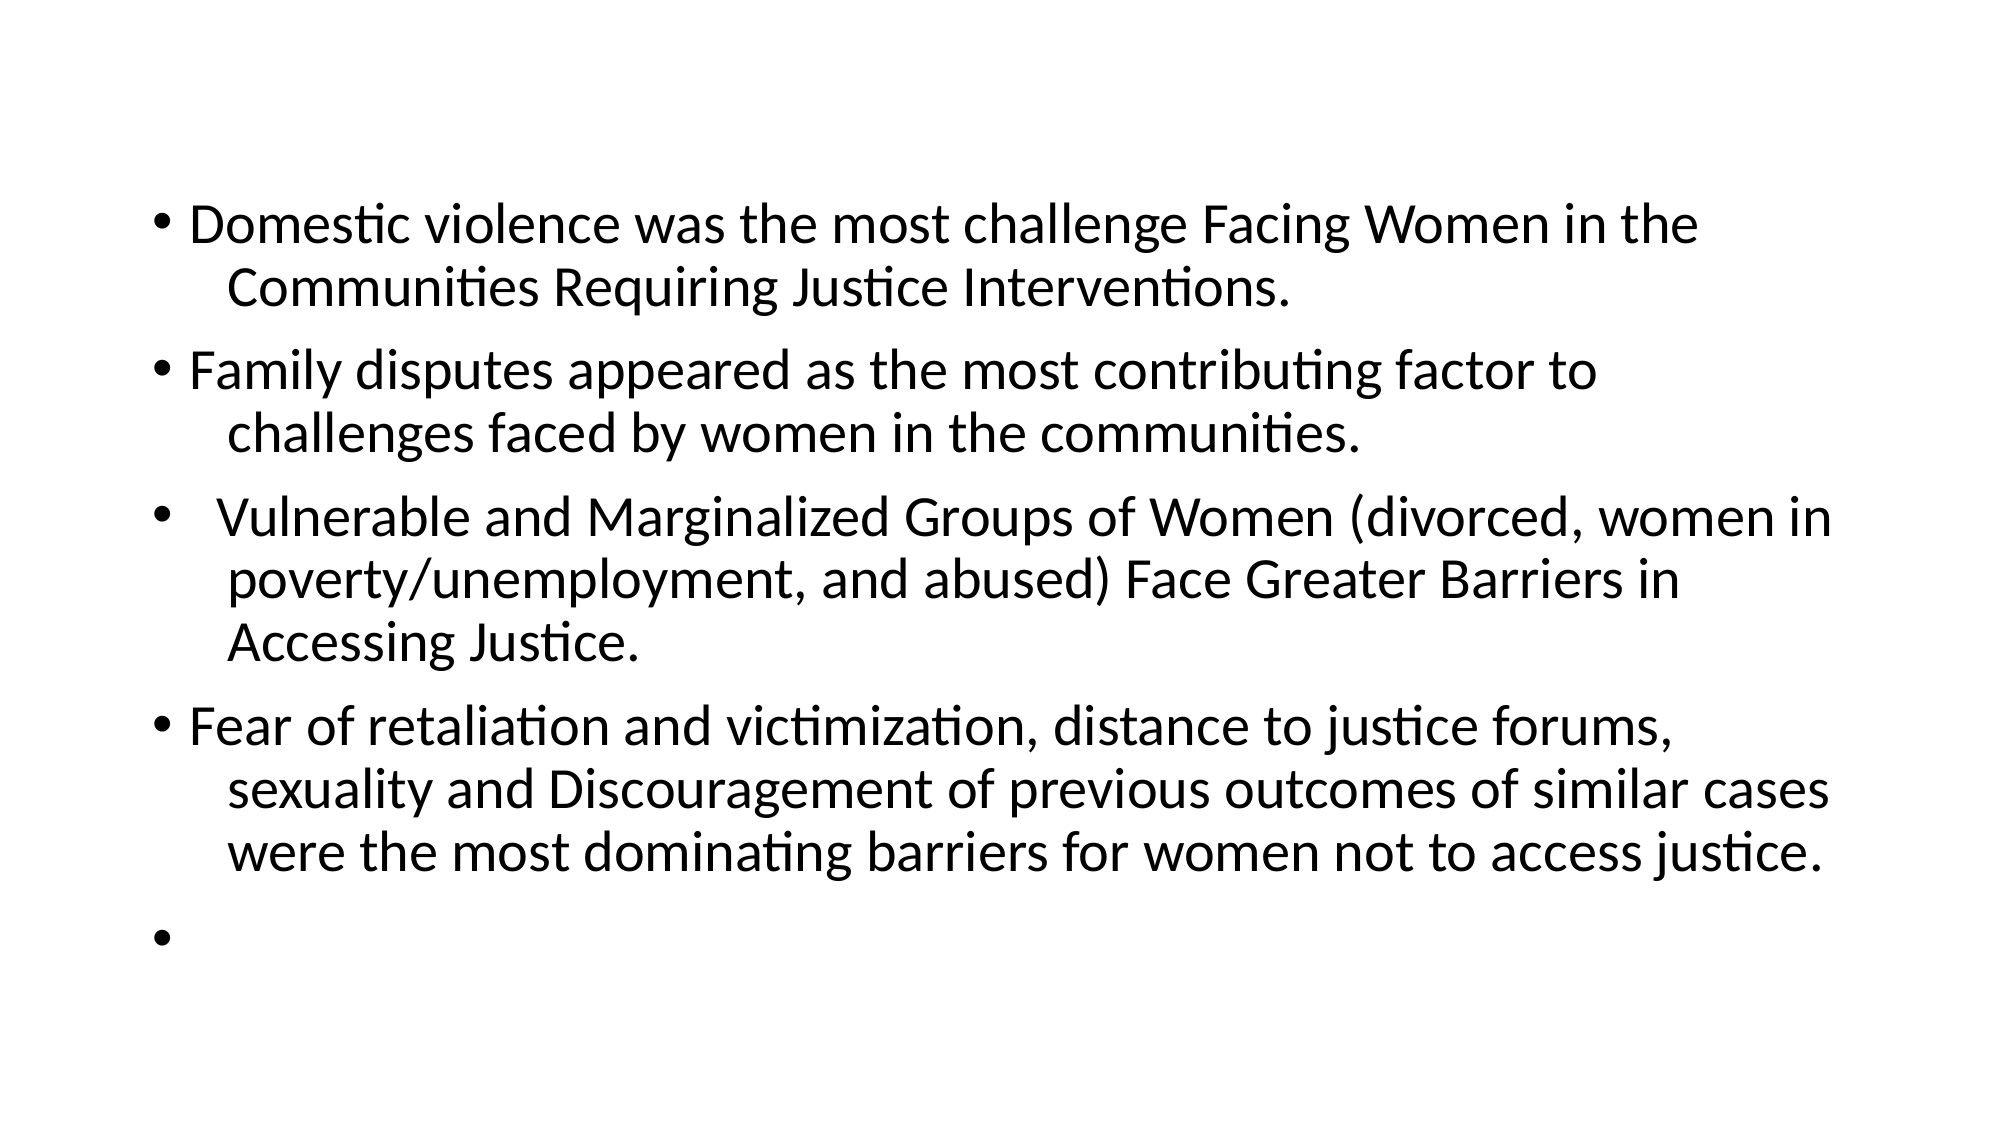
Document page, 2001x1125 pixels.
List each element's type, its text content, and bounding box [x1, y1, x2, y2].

list Domestic violence was the most challenge Facing Women in the Communities Requiring Justice Interventions. Family disputes appeared as the most contributing factor to challenges faced by women in the communities. Vulnerable and Marginalized Groups of Women (divorced, women in poverty/unemployment, and abused) Face Greater Barriers in Accessing Justice. Fear of retaliation and victimization, distance to justice forums, sexuality and Discouragement of previous outcomes of similar cases were the most dominating barriers for women not to access justice. [137, 185, 1863, 1014]
